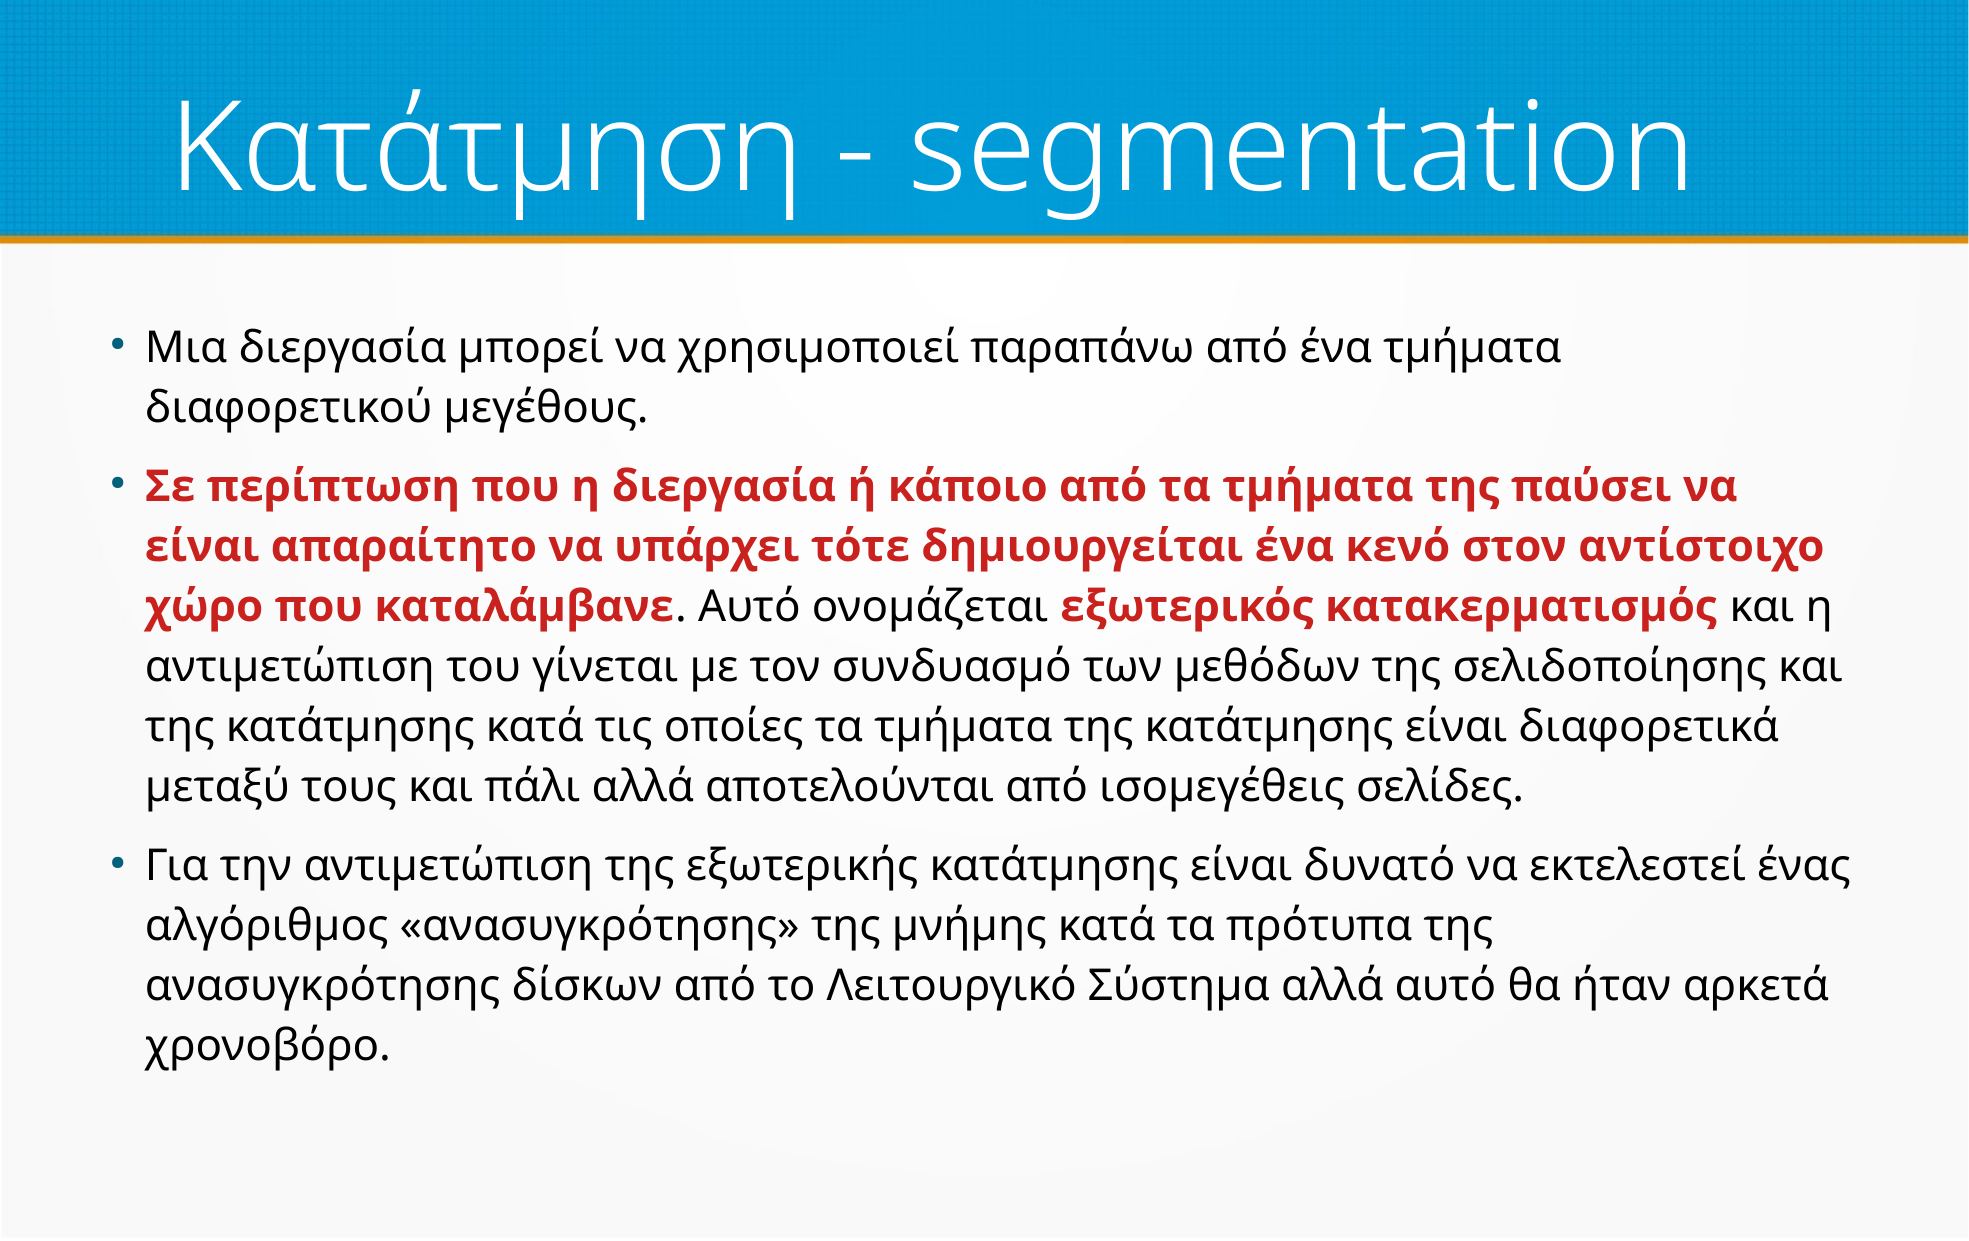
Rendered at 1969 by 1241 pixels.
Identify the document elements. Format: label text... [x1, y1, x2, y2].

list Μια διεργασία μπορεί να χρησιμοποιεί παραπάνω από ένα τμήματα διαφορετικού μεγέθους. Σε περίπτωση που η διεργασία ή κάποιο από τα τμήματα της παύσει να είναι απαραίτητο να υπάρχει τότε δημιουργείται ένα κενό στον αντίστοιχο χώρο που καταλάμβανε. Αυτό ονομάζεται εξωτερικός κατακερματισμός και η αντιμετώπιση του γίνεται με τον συνδυασμό των μεθόδων της σελιδοποίησης και της κατάτμησης κατά τις οποίες τα τμήματα της κατάτμησης είναι διαφορετικά μεταξύ τους και πάλι αλλά αποτελούνται από ισομεγέθεις σελίδες. Για την αντιμετώπιση της εξωτερικής κατάτμησης είναι δυνατό να εκτελεστεί ένας αλγόριθμος «ανασυγκρότησης» της μνήμης κατά τα πρότυπα της ανασυγκρότησης δίσκων από το Λειτουργικό Σύστημα αλλά αυτό θα ήταν αρκετά χρονοβόρο. [98, 315, 1861, 1081]
picture [0, 233, 1969, 1241]
title Κατάτμηση - segmentation [98, 19, 1870, 227]
